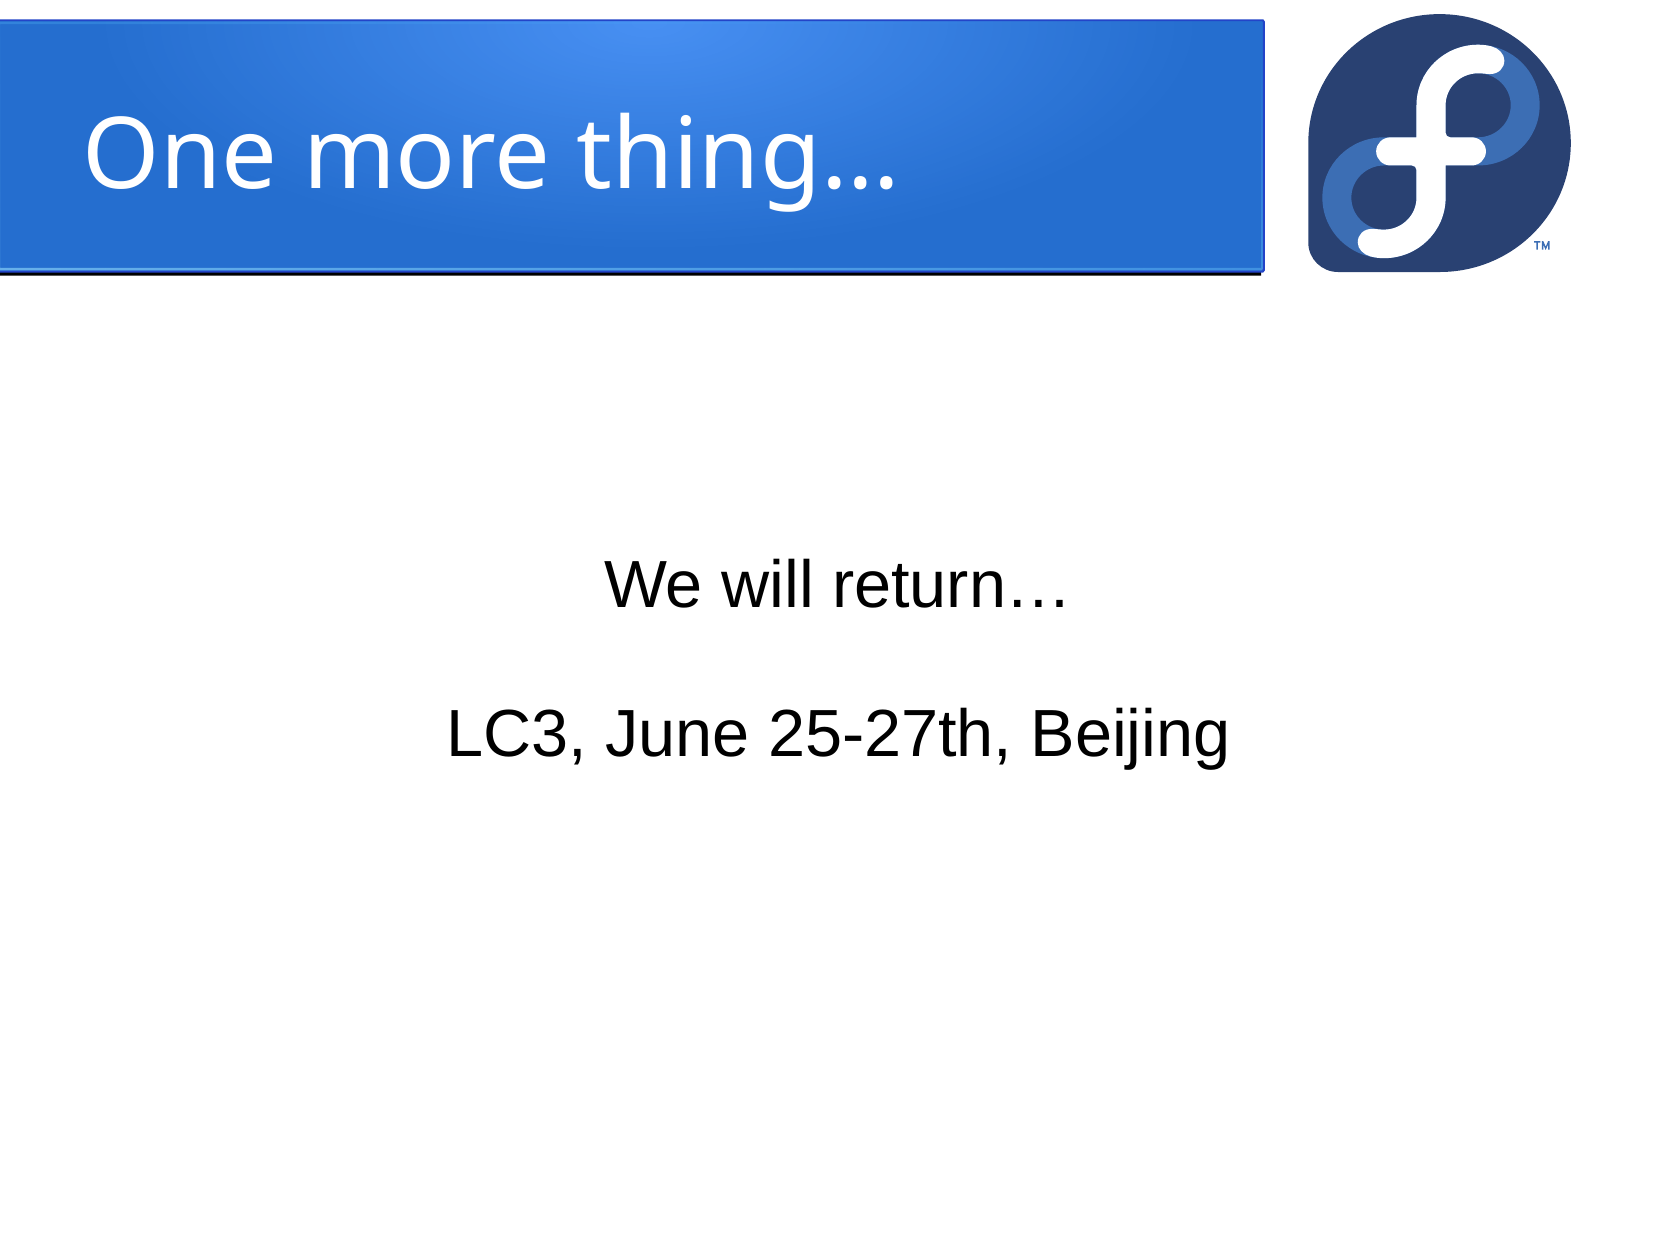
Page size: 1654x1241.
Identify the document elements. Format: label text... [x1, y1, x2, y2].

title One more thing... [82, 47, 1235, 252]
subtitle We will return… LC3, June 25-27th, Beijing [82, 299, 1571, 1019]
